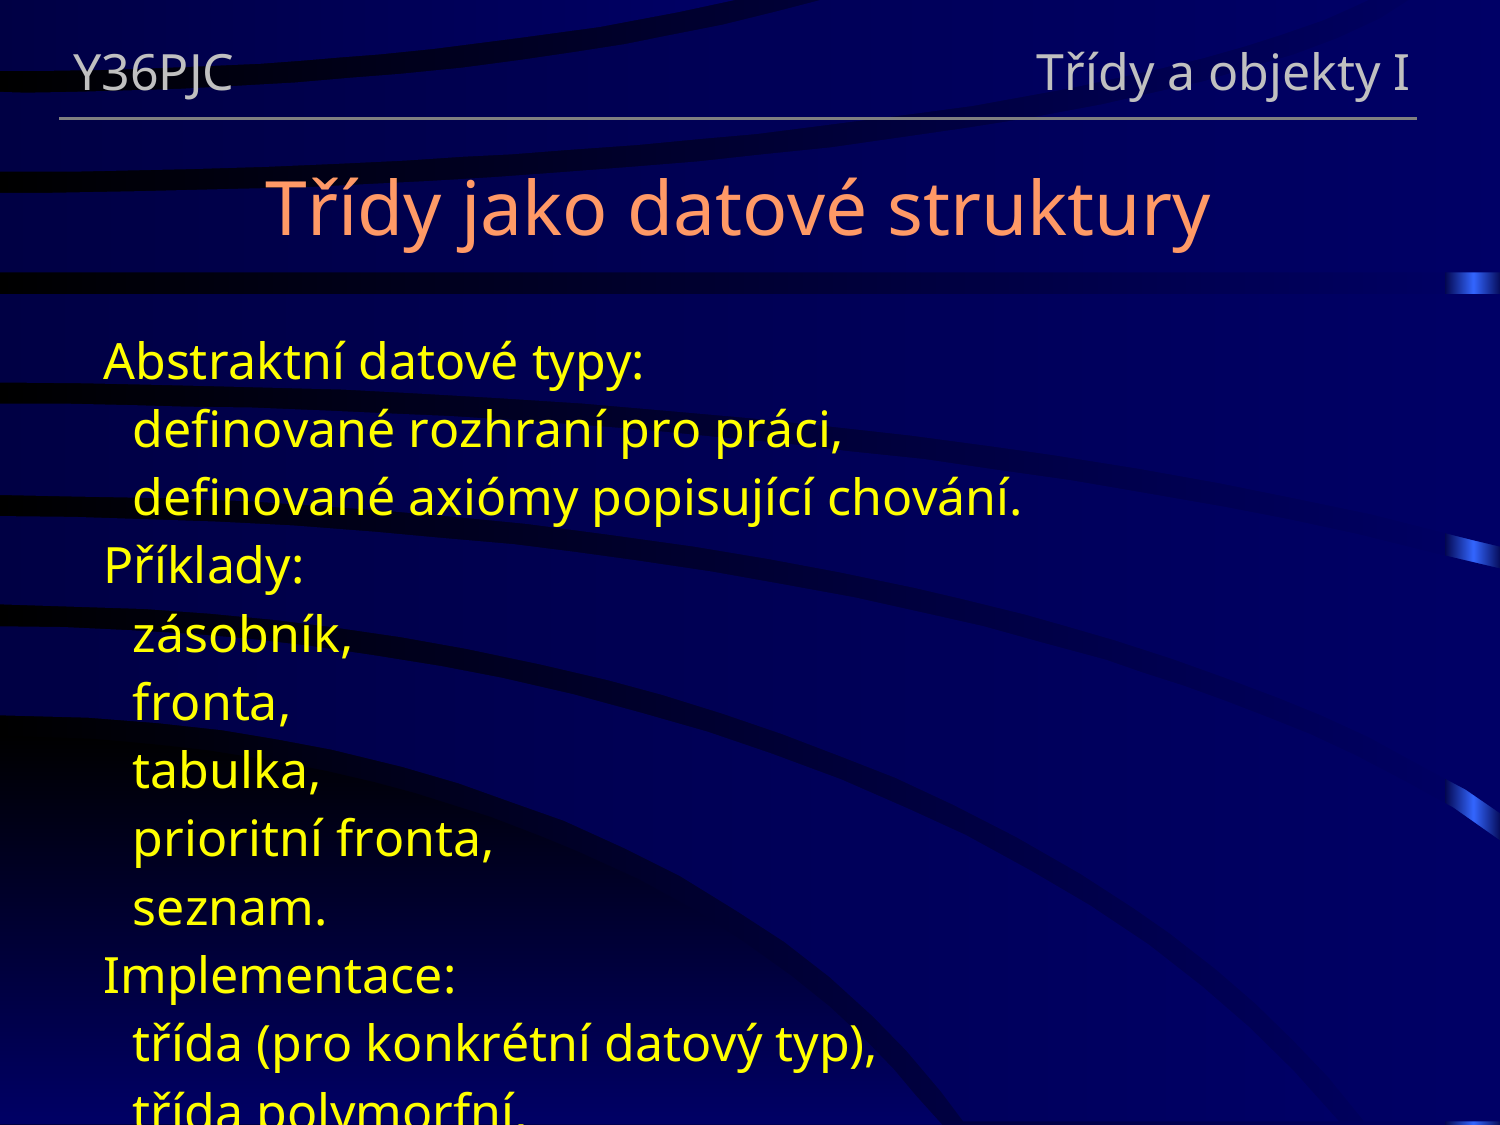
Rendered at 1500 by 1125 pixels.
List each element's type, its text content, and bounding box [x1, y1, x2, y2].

text_box Y36PJC [59, 29, 251, 105]
text_box Třídy a objekty I [1021, 29, 1418, 105]
text_box Třídy jako datové struktury Abstraktní datové typy: definované rozhraní pro práci, definované axiómy popisující chování. Příklady: zásobník, fronta, tabulka, prioritní fronta, seznam. Implementace: třída (pro konkrétní datový typ), třída polymorfní, třída generická. [59, 147, 1418, 1098]
